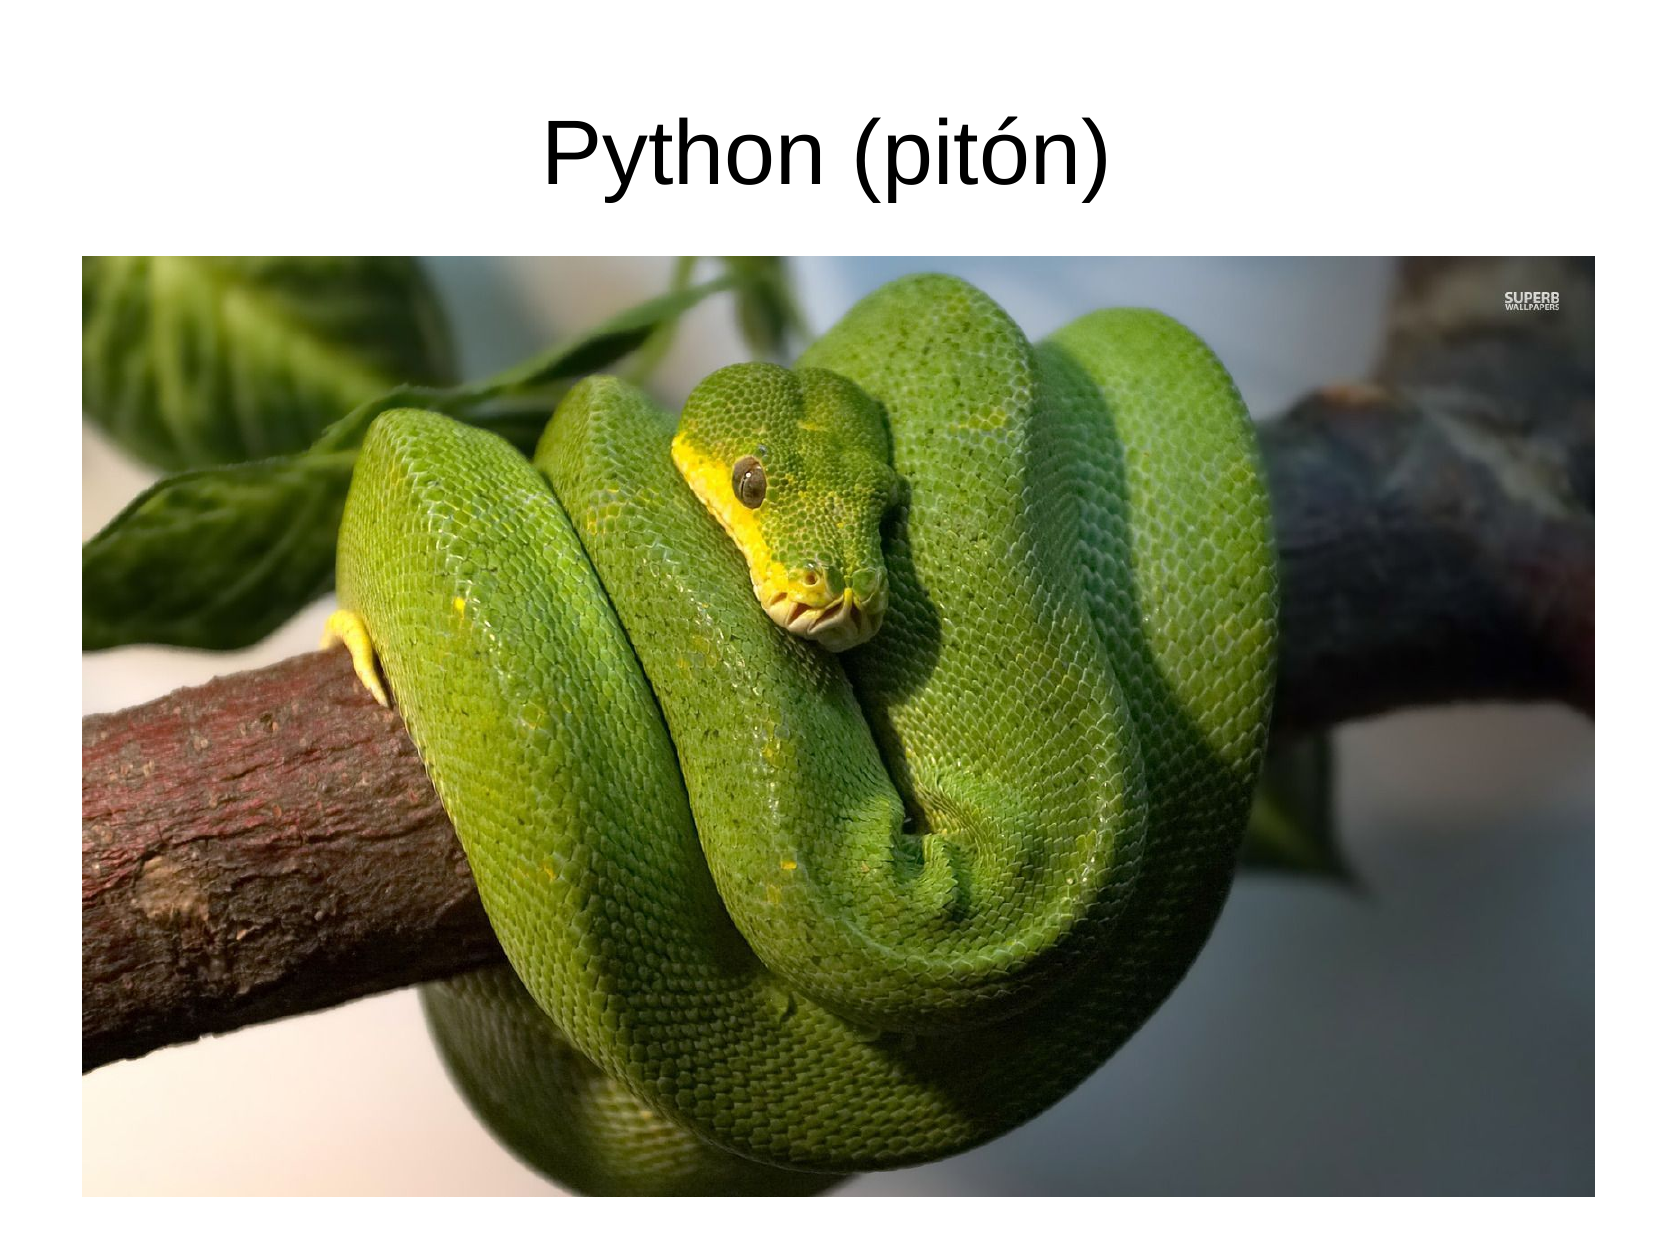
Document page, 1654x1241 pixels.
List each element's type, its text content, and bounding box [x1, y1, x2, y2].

picture [82, 256, 1595, 1197]
title Python (pitón) [82, 49, 1571, 256]
